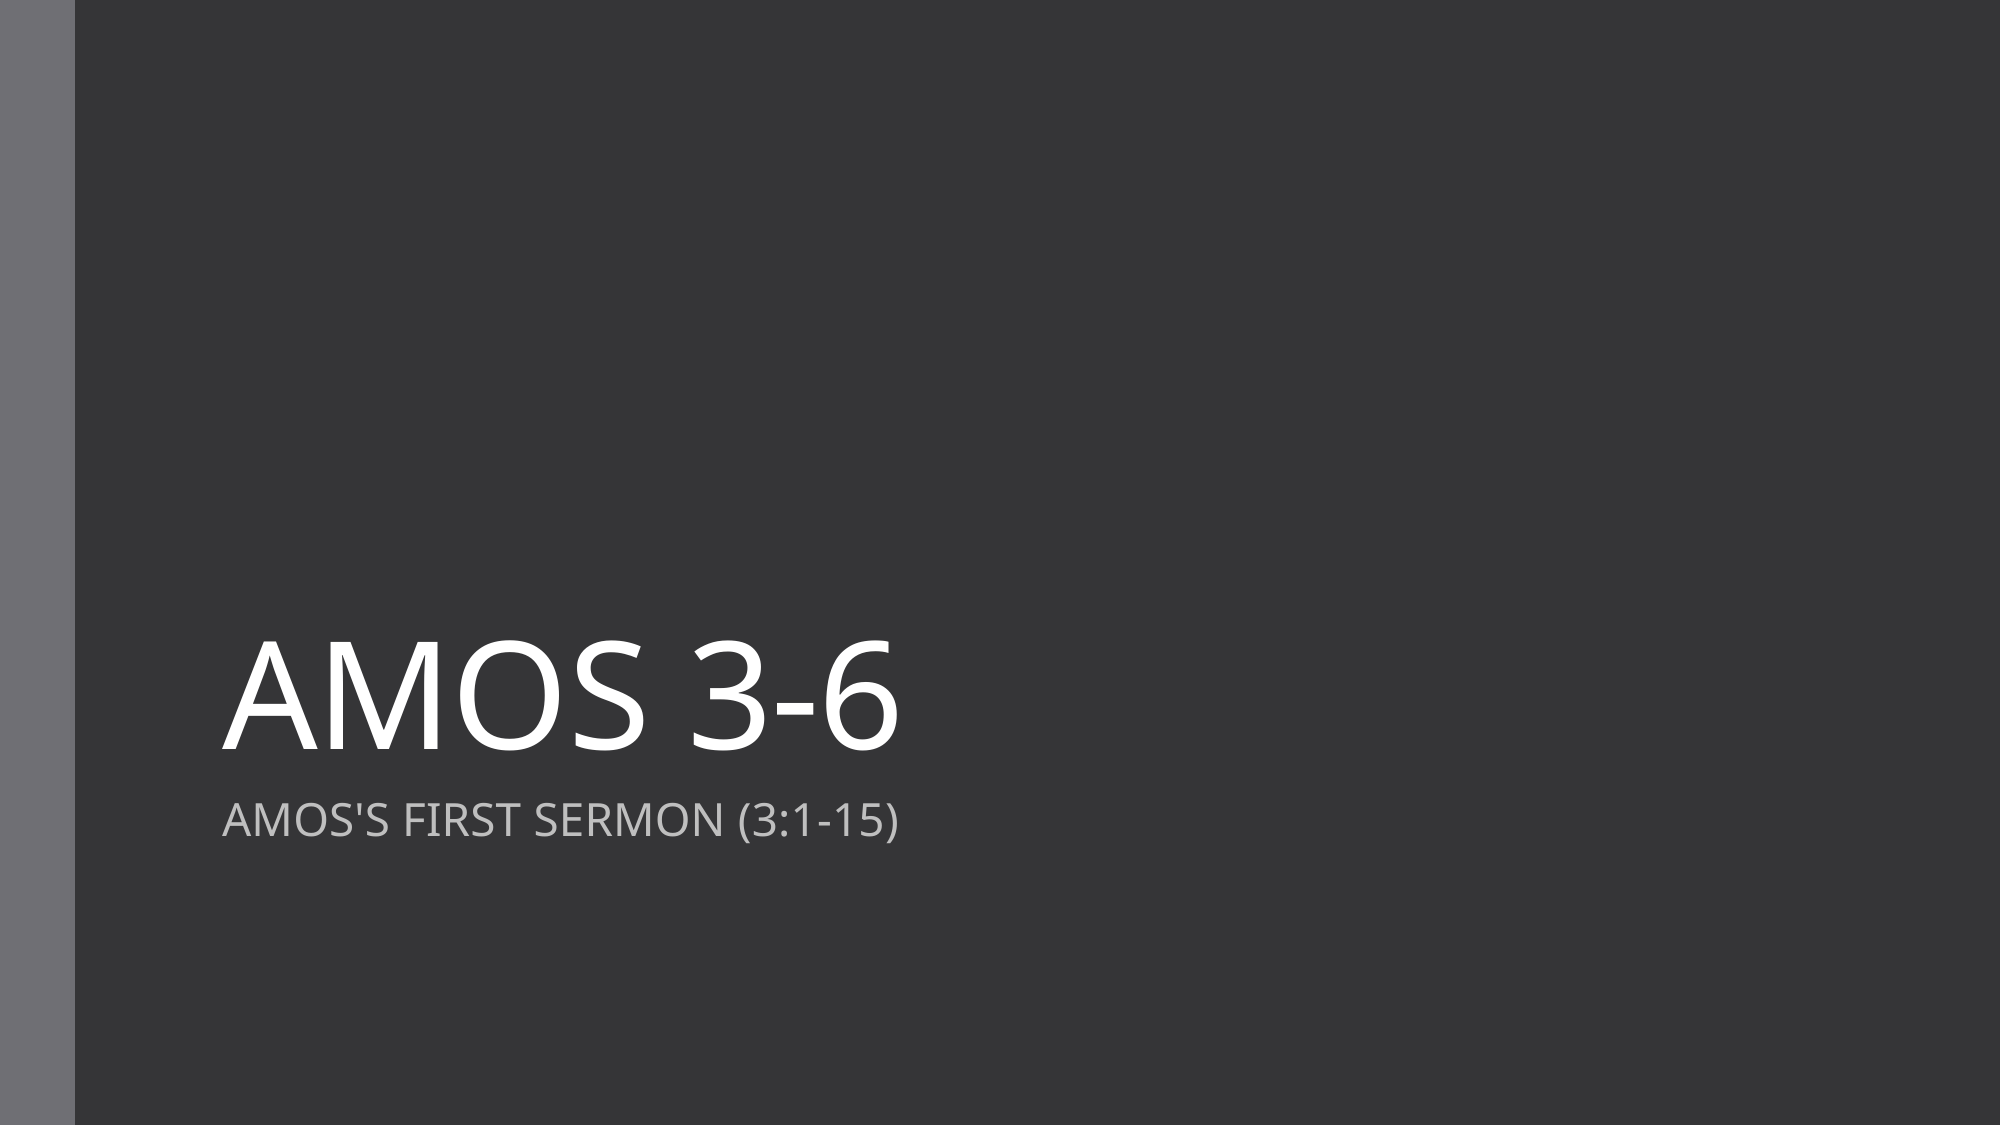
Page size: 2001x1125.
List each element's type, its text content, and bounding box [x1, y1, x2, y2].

title AMOS 3-6 [206, 124, 1752, 787]
subtitle AMOS'S FIRST SERMON (3:1-15) [206, 787, 1752, 1066]
